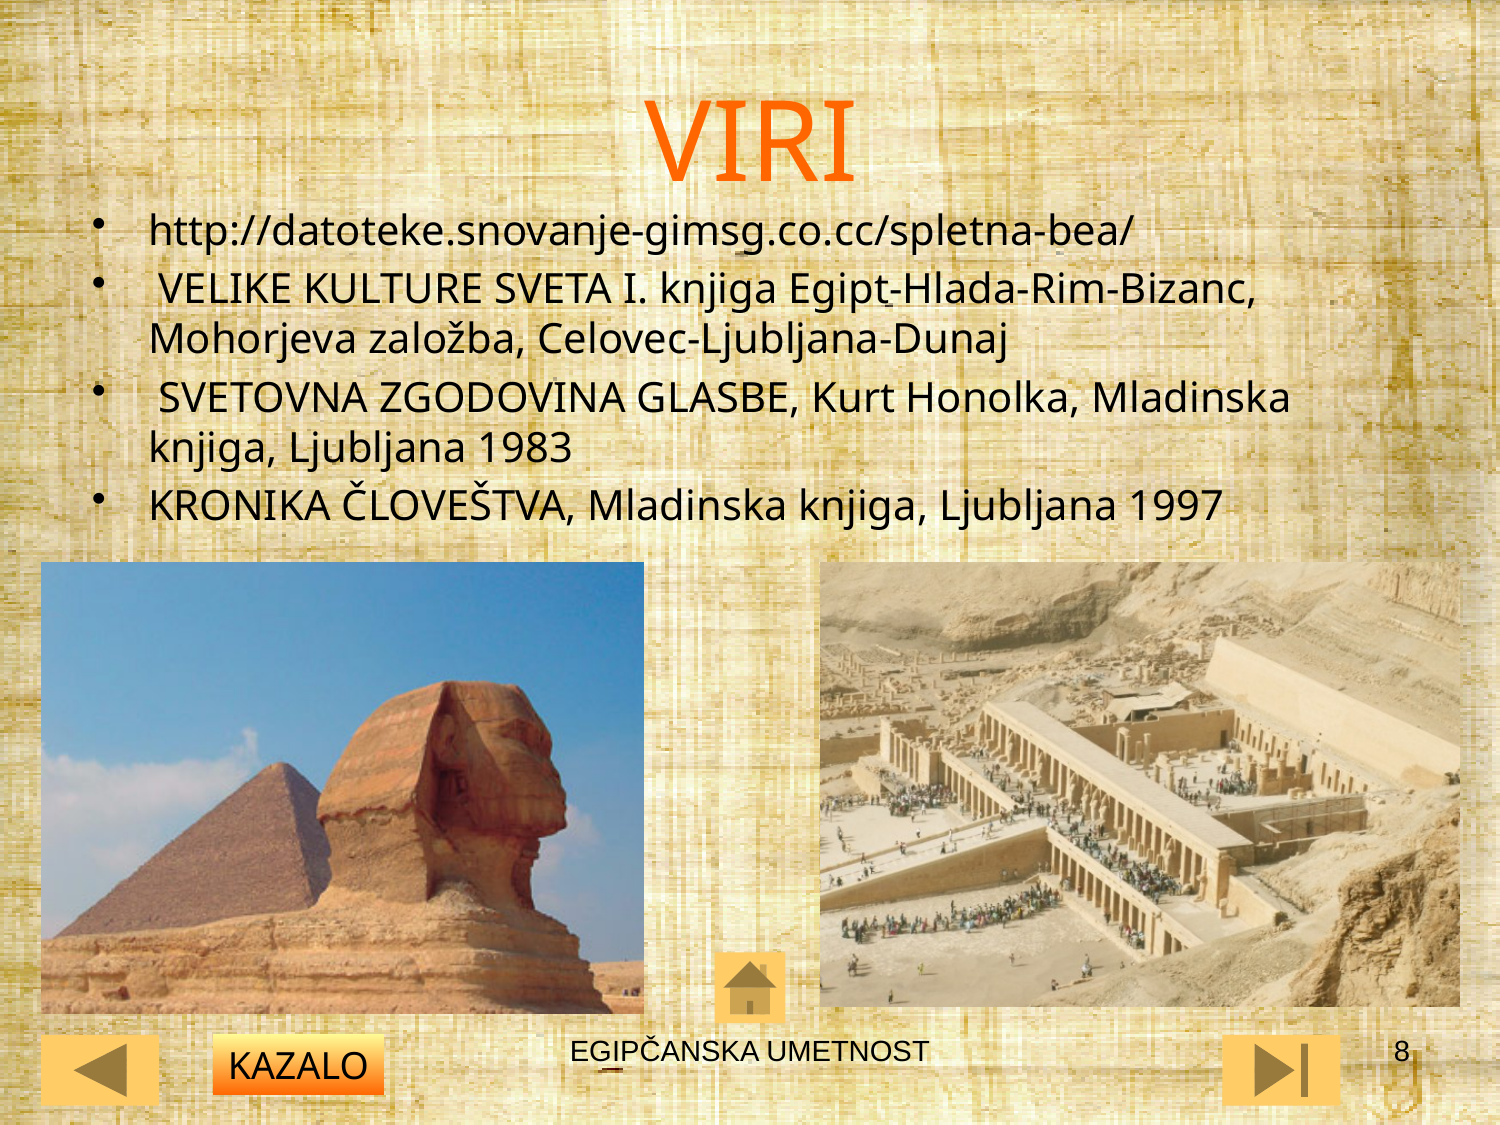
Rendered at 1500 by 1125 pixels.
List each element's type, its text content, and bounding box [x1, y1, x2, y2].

text_box KAZALO [213, 1034, 384, 1095]
title VIRI [76, 42, 1427, 196]
text_box [1222, 1034, 1341, 1106]
text_box [41, 1034, 160, 1106]
picture [0, 0, 1500, 1125]
list http://datoteke.snovanje-gimsg.co.cc/spletna-bea/ VELIKE KULTURE SVETA I. knjiga Egipt-Hlada-Rim-Bizanc, Mohorjeva založba, Celovec-Ljubljana-Dunaj SVETOVNA ZGODOVINA GLASBE, Kurt Honolka, Mladinska knjiga, Ljubljana 1983 KRONIKA ČLOVEŠTVA, Mladinska knjiga, Ljubljana 1997 [76, 196, 1427, 587]
footer EGIPČANSKA UMETNOST [512, 1024, 988, 1103]
text_box [714, 952, 786, 1024]
slide_number <number> [1074, 1024, 1425, 1103]
